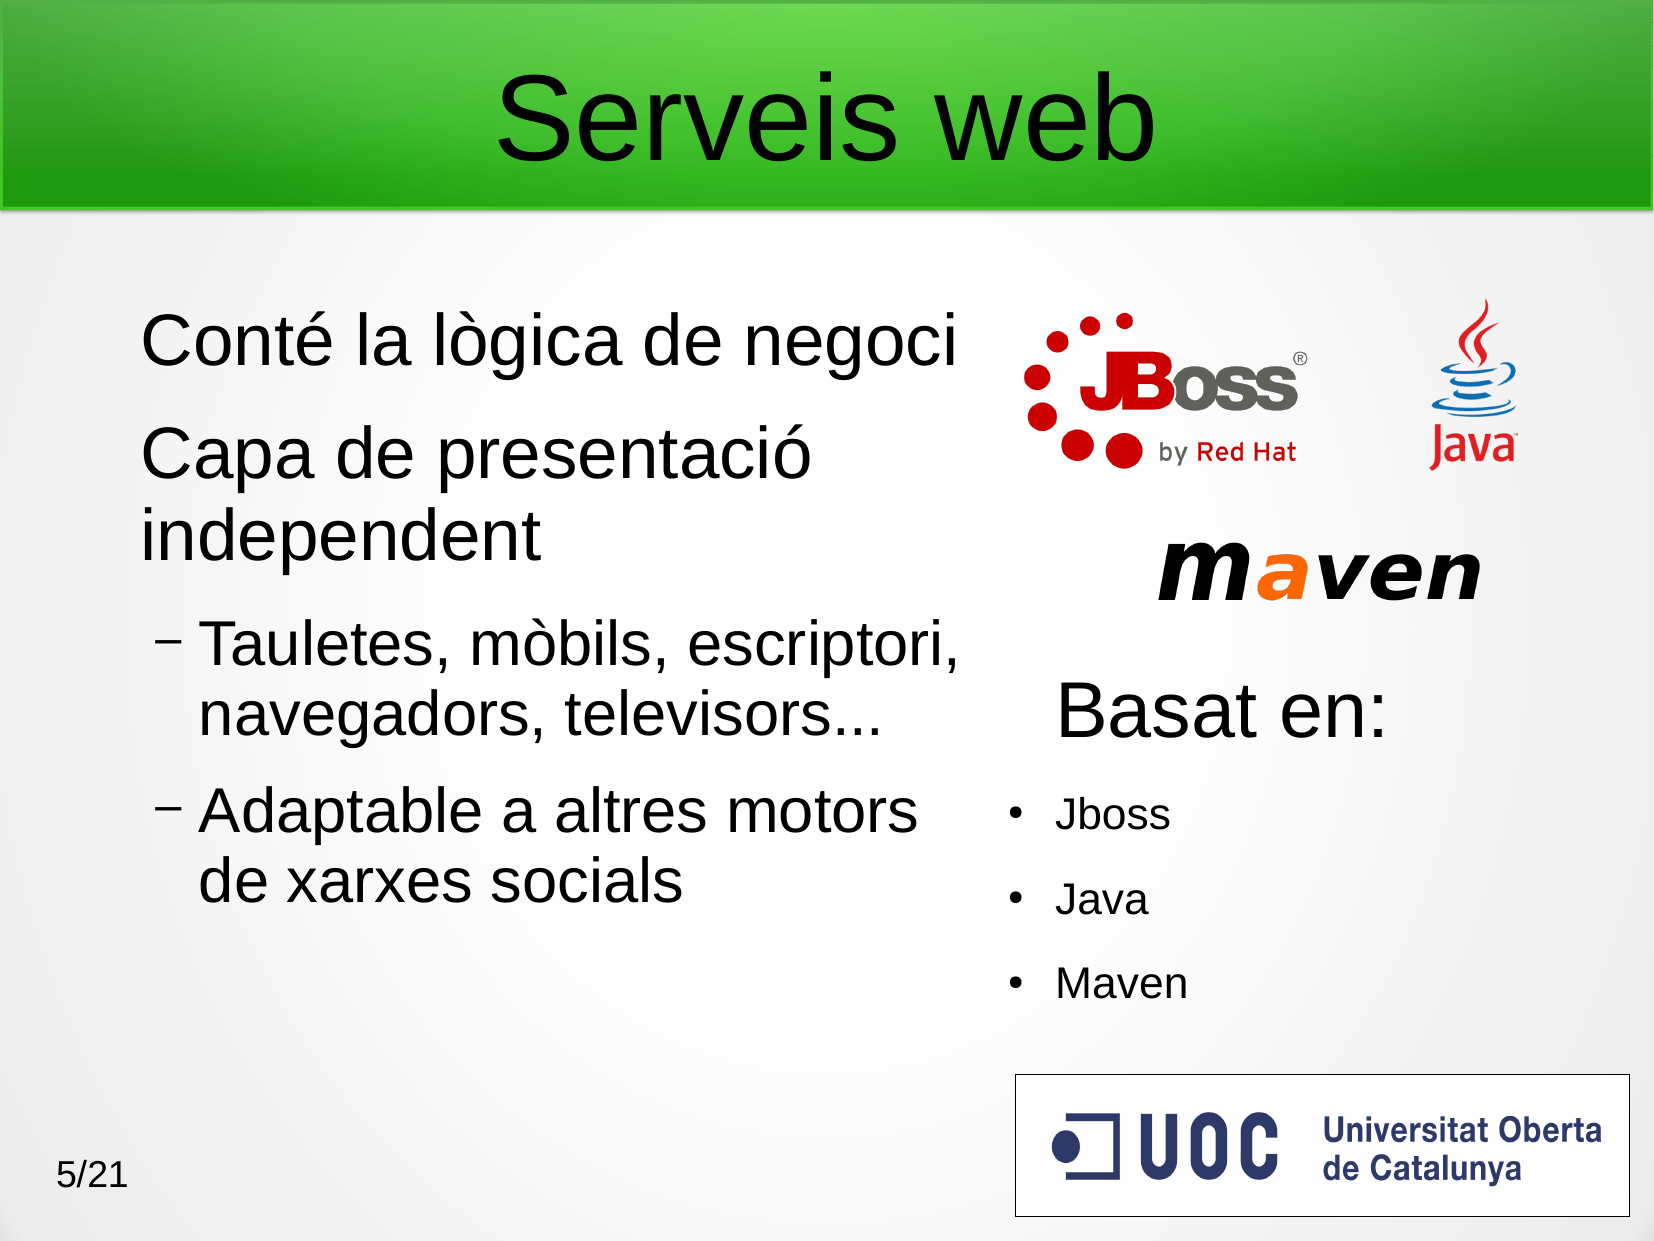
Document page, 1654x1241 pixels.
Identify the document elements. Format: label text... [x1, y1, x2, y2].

picture [1074, 519, 1560, 625]
picture [1376, 283, 1571, 486]
list Basat en: Jboss Java Maven [992, 665, 1572, 1010]
text_box <número>/21 [41, 1145, 1015, 1217]
text_box [1015, 1074, 1630, 1217]
list Conté la lògica de negoci Capa de presentació independent Tauletes, mòbils, escriptori, navegadors, televisors... Adaptable a altres motors de xarxes socials [82, 299, 981, 1052]
title Serveis web [82, 47, 1571, 189]
picture [1036, 1096, 1616, 1201]
picture [1019, 308, 1312, 473]
